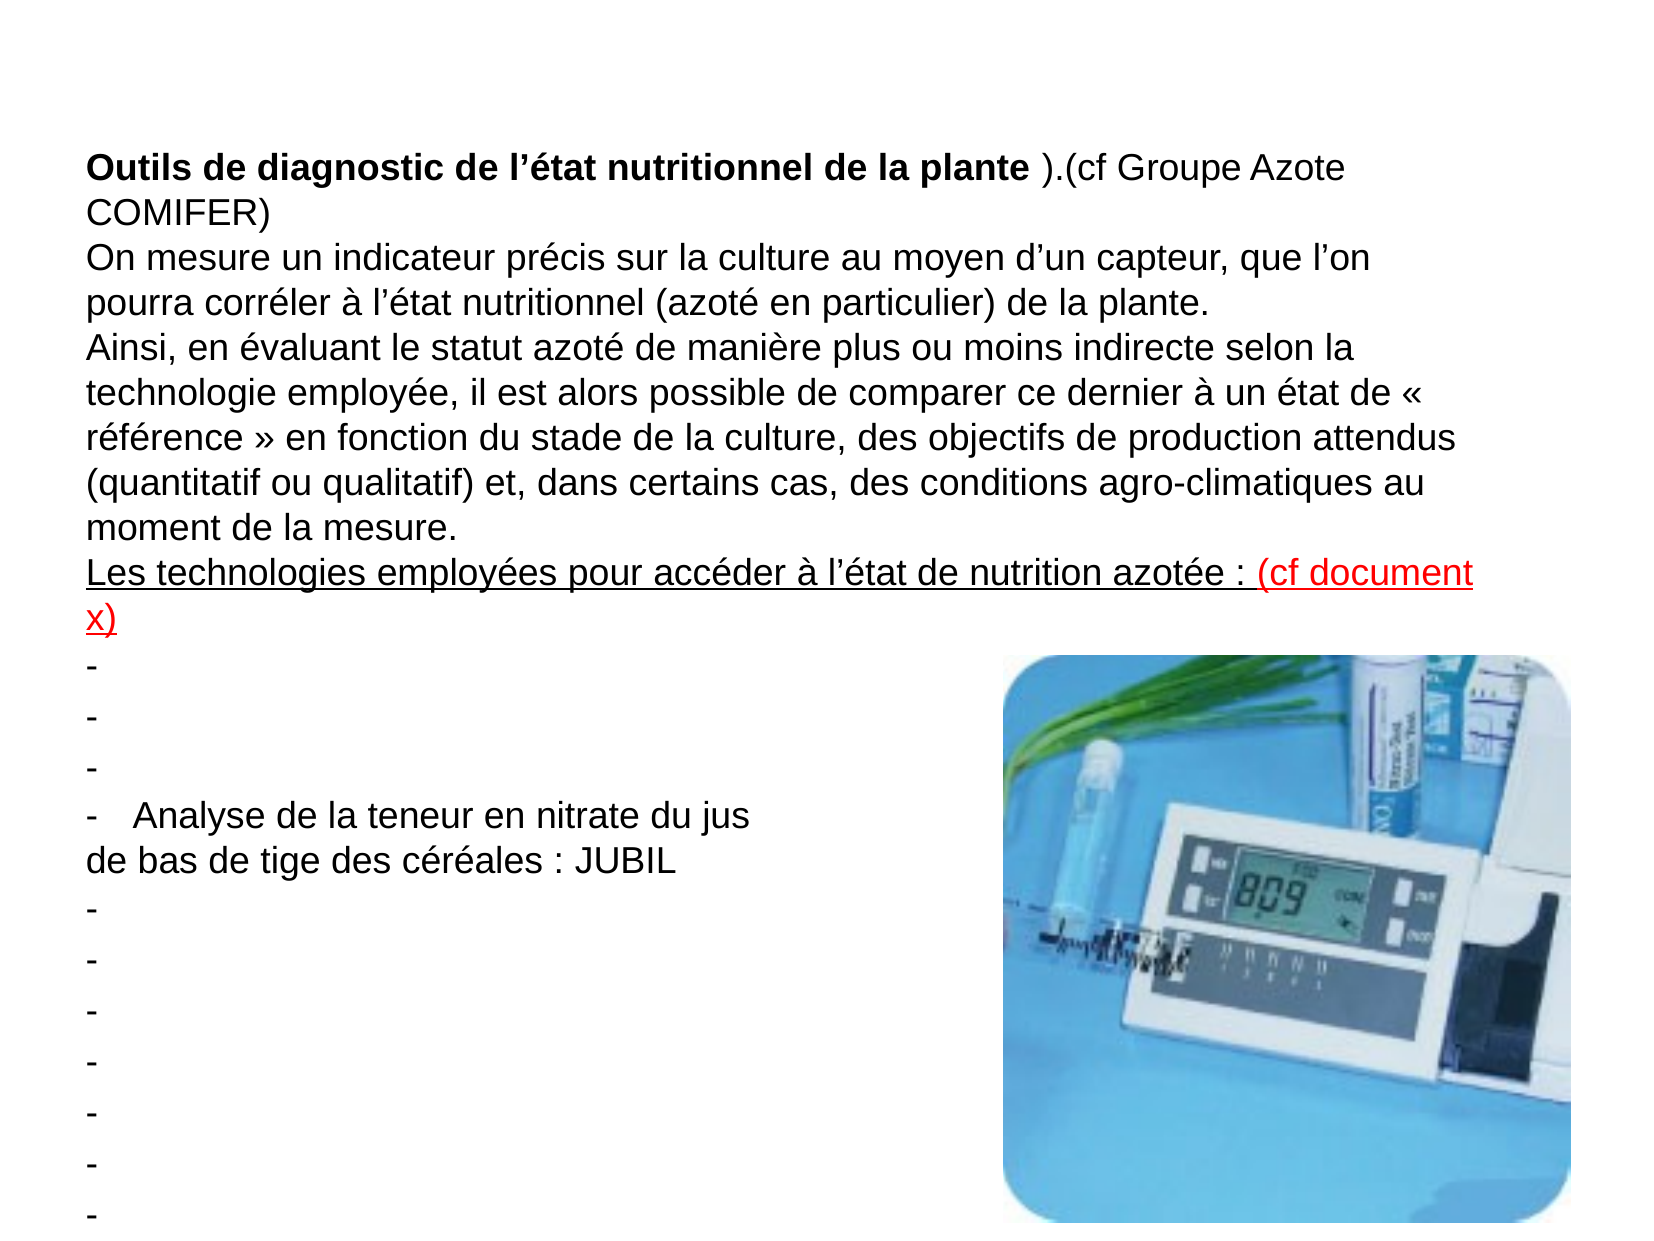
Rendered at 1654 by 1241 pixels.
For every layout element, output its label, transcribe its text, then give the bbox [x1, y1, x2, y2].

picture [1003, 655, 1571, 1223]
text_box Outils de diagnostic de l’état nutritionnel de la plante ).(cf Groupe Azote COMIFER) On mesure un indicateur précis sur la culture au moyen d’un capteur, que l’on pourra corréler à l’état nutritionnel (azoté en particulier) de la plante. Ainsi, en évaluant le statut azoté de manière plus ou moins indirecte selon la technologie employée, il est alors possible de comparer ce dernier à un état de « référence » en fonction du stade de la culture, des objectifs de production attendus (quantitatif ou qualitatif) et, dans certains cas, des conditions agro-climatiques au moment de la mesure. Les technologies employées pour accéder à l’état de nutrition azotée : (cf document x) Analyse de la teneur en nitrate du jus de bas de tige des céréales : JUBIL [70, 135, 1489, 1239]
